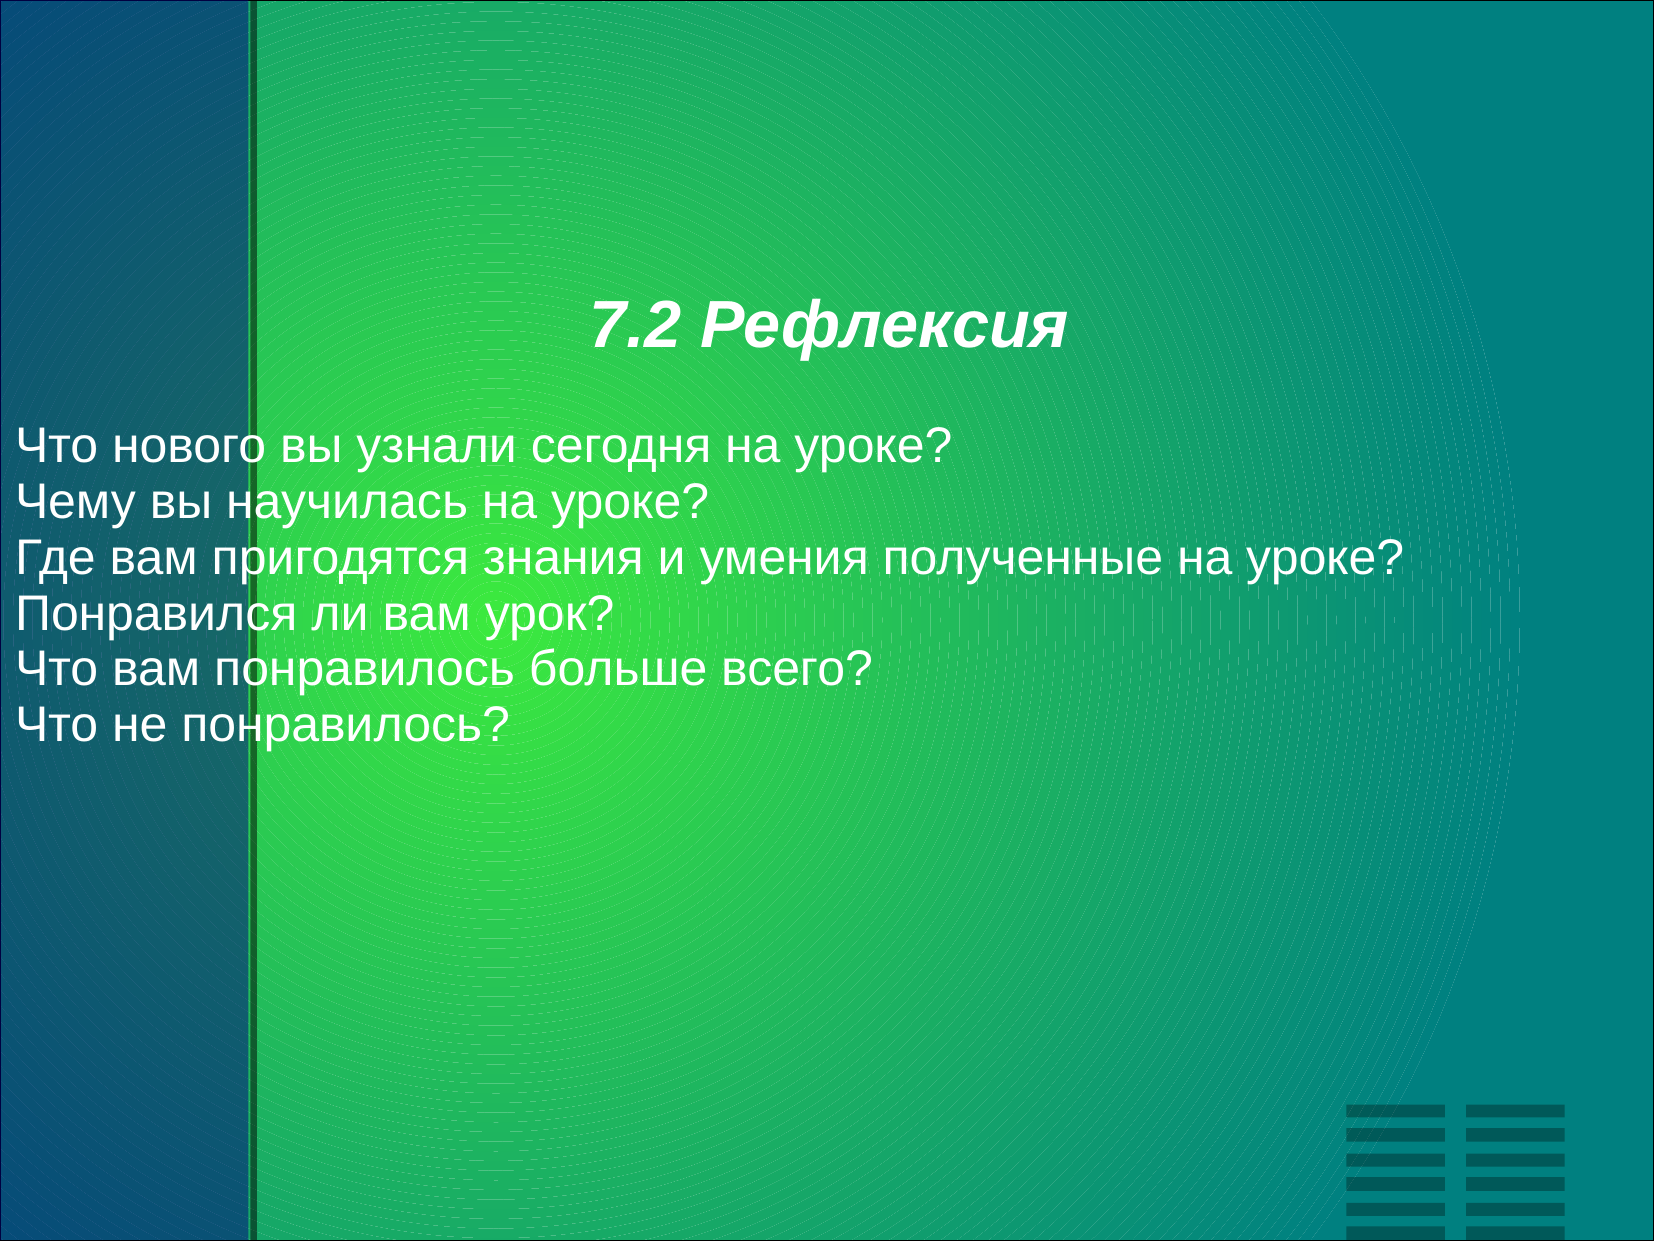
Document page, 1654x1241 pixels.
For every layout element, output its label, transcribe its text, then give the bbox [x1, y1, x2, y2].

text_box 7.2 Рефлексия Что нового вы узнали сегодня на уроке? Чему вы научилась на уроке? Где вам пригодятся знания и умения полученные на уроке? Понравился ли вам урок? Что вам понравилось больше всего? Что не понравилось? [0, 279, 1654, 983]
